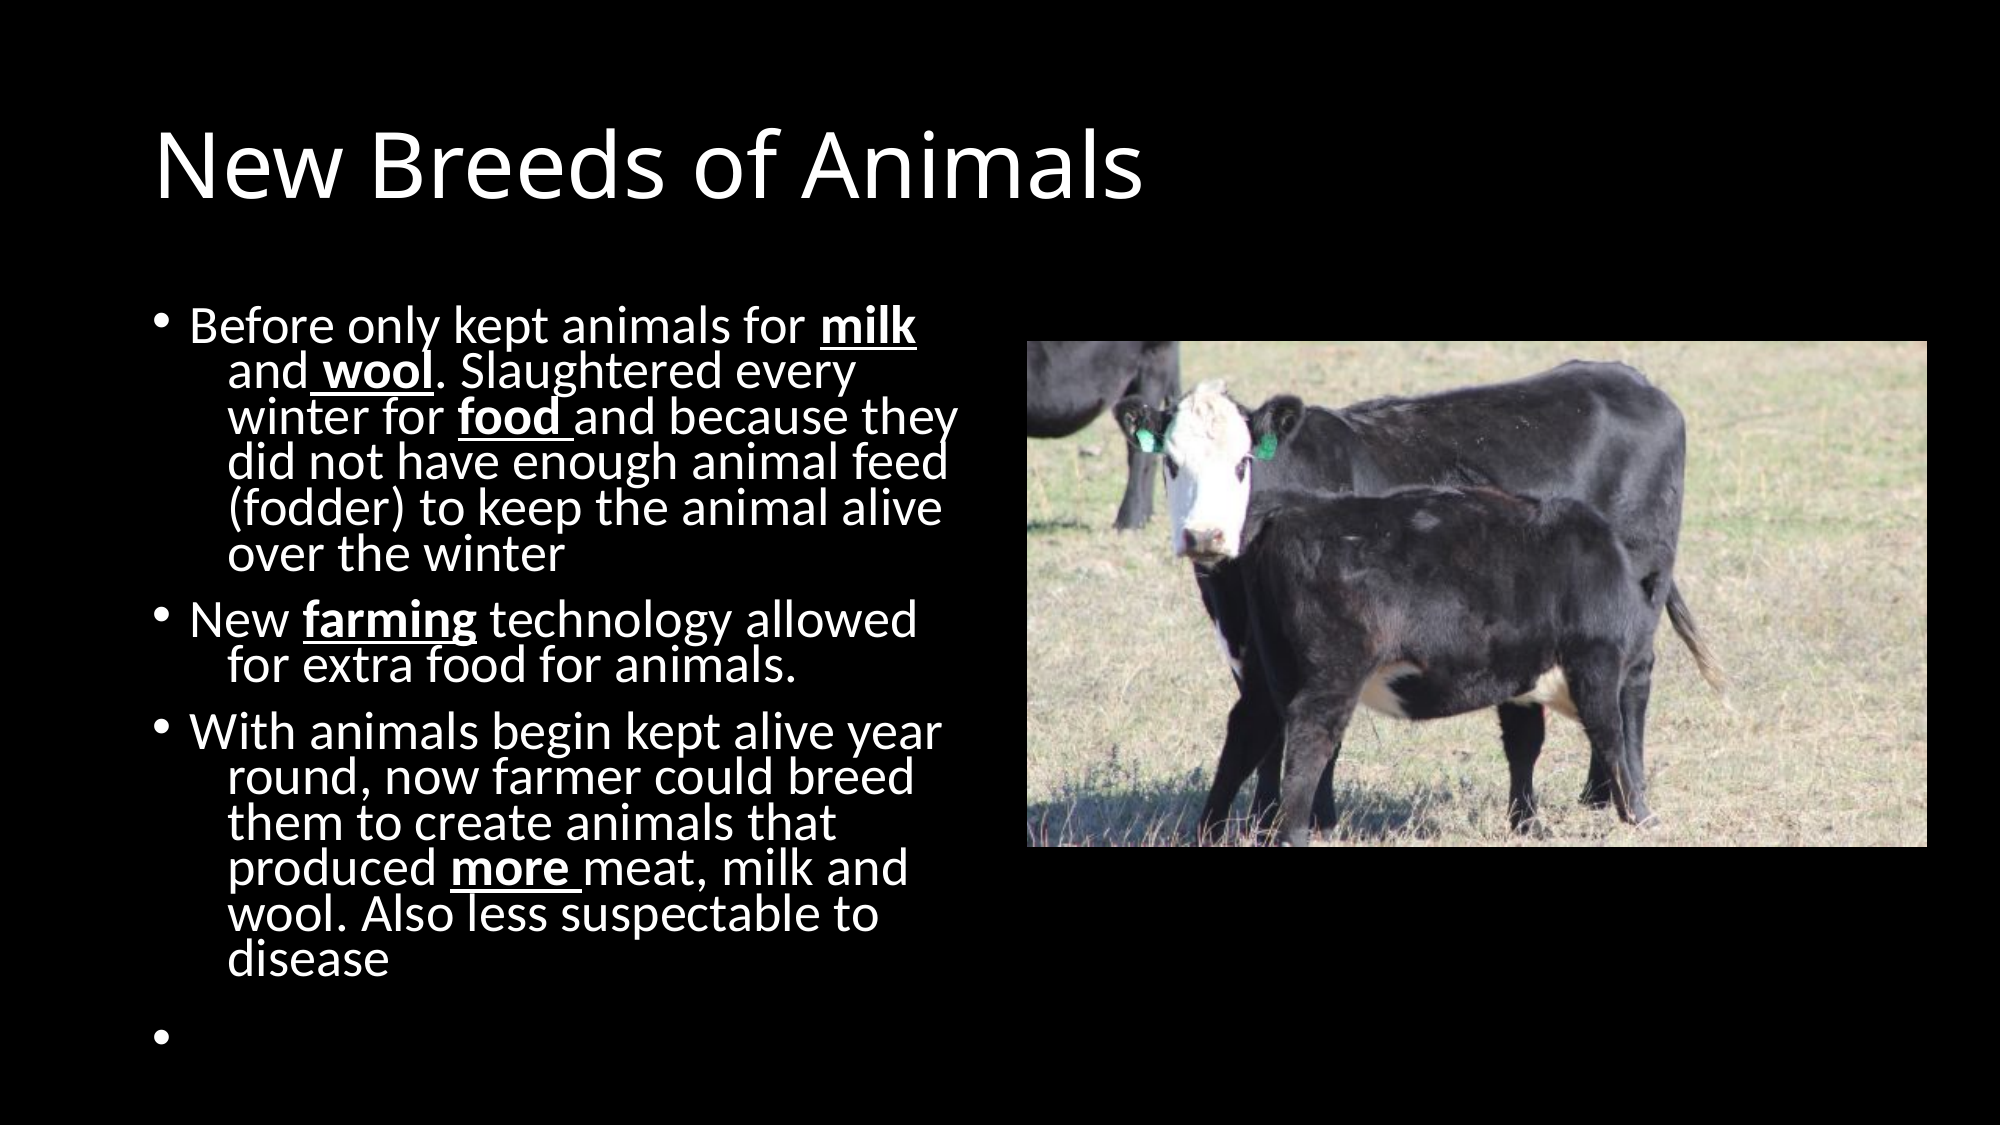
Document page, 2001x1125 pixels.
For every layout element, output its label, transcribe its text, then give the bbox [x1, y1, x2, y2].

picture [1027, 341, 1927, 847]
list Before only kept animals for milk and wool. Slaughtered every winter for food and because they did not have enough animal feed (fodder) to keep the animal alive over the winter New farming technology allowed for extra food for animals. With animals begin kept alive year round, now farmer could breed them to create animals that produced more meat, milk and wool. Also less suspectable to disease [137, 299, 988, 1014]
title New Breeds of Animals [137, 59, 1863, 278]
